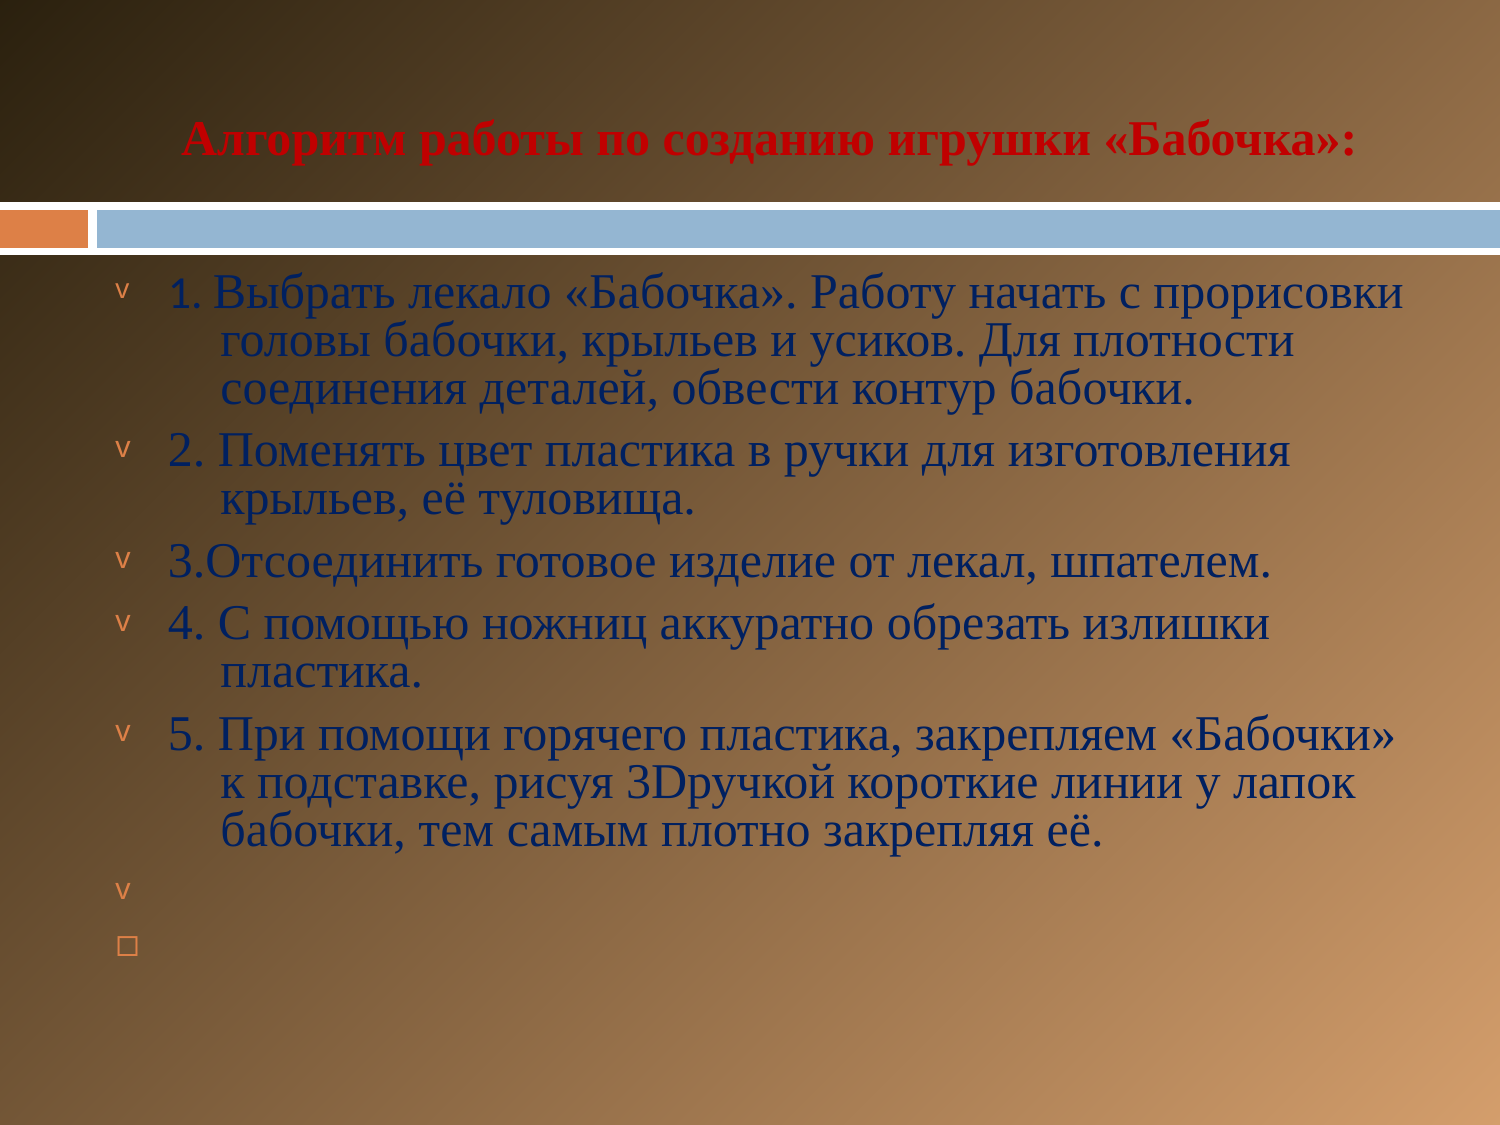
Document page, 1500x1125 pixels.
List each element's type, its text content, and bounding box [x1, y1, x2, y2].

list 1. Выбрать лекало «Бабочка». Работу начать с прорисовки головы бабочки, крыльев и усиков. Для плотности соединения деталей, обвести контур бабочки. 2. Поменять цвет пластика в ручки для изготовления крыльев, её туловища. 3.Отсоединить готовое изделие от лекал, шпателем. 4. С помощью ножниц аккуратно обрезать излишки пластика. 5. При помощи горячего пластика, закрепляем «Бабочки» к подставке, рисуя 3Dручкой короткие линии у лапок бабочки, тем самым плотно закрепляя её. [100, 262, 1438, 1000]
title Алгоритм работы по созданию игрушки «Бабочка»: [100, 37, 1438, 201]
